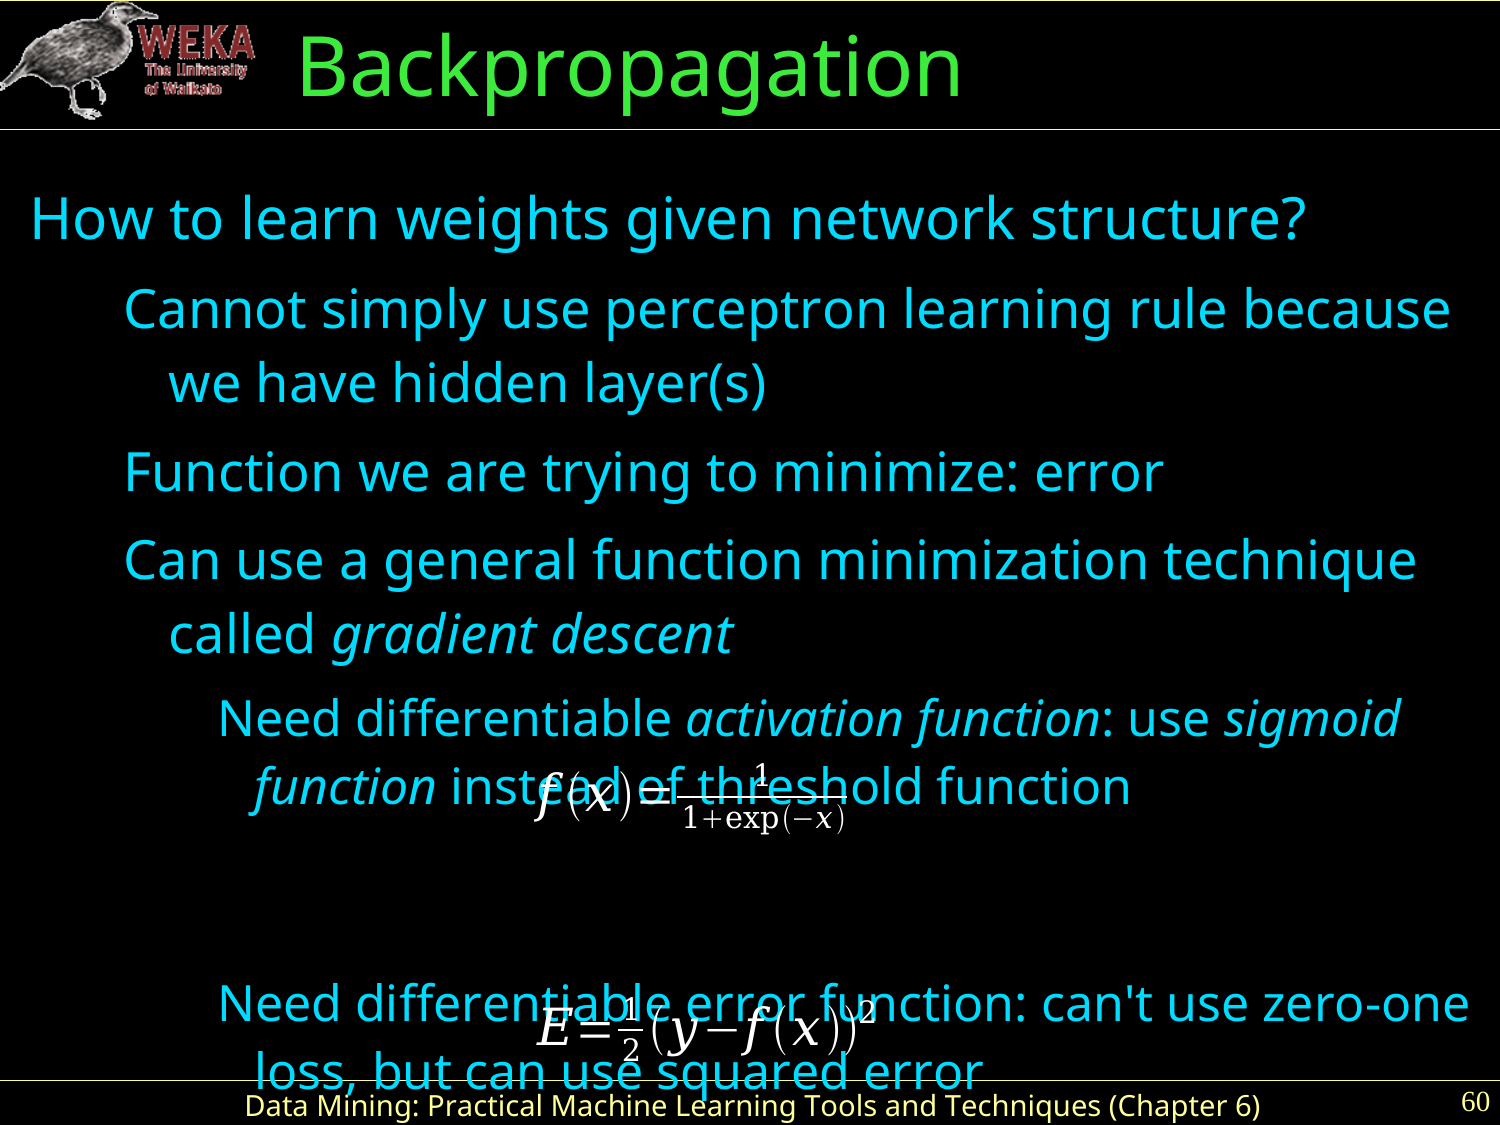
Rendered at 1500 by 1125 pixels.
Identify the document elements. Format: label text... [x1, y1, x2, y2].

title Backpropagation [295, 0, 1486, 159]
chart [531, 992, 883, 1070]
picture [0, 1, 266, 129]
list How to learn weights given network structure? Cannot simply use perceptron learning rule because we have hidden layer(s) Function we are trying to minimize: error Can use a general function minimization technique called gradient descent Need differentiable activation function: use sigmoid function instead of threshold function Need differentiable error function: can't use zero-one loss, but can use squared error [29, 177, 1477, 1093]
chart [531, 758, 856, 837]
